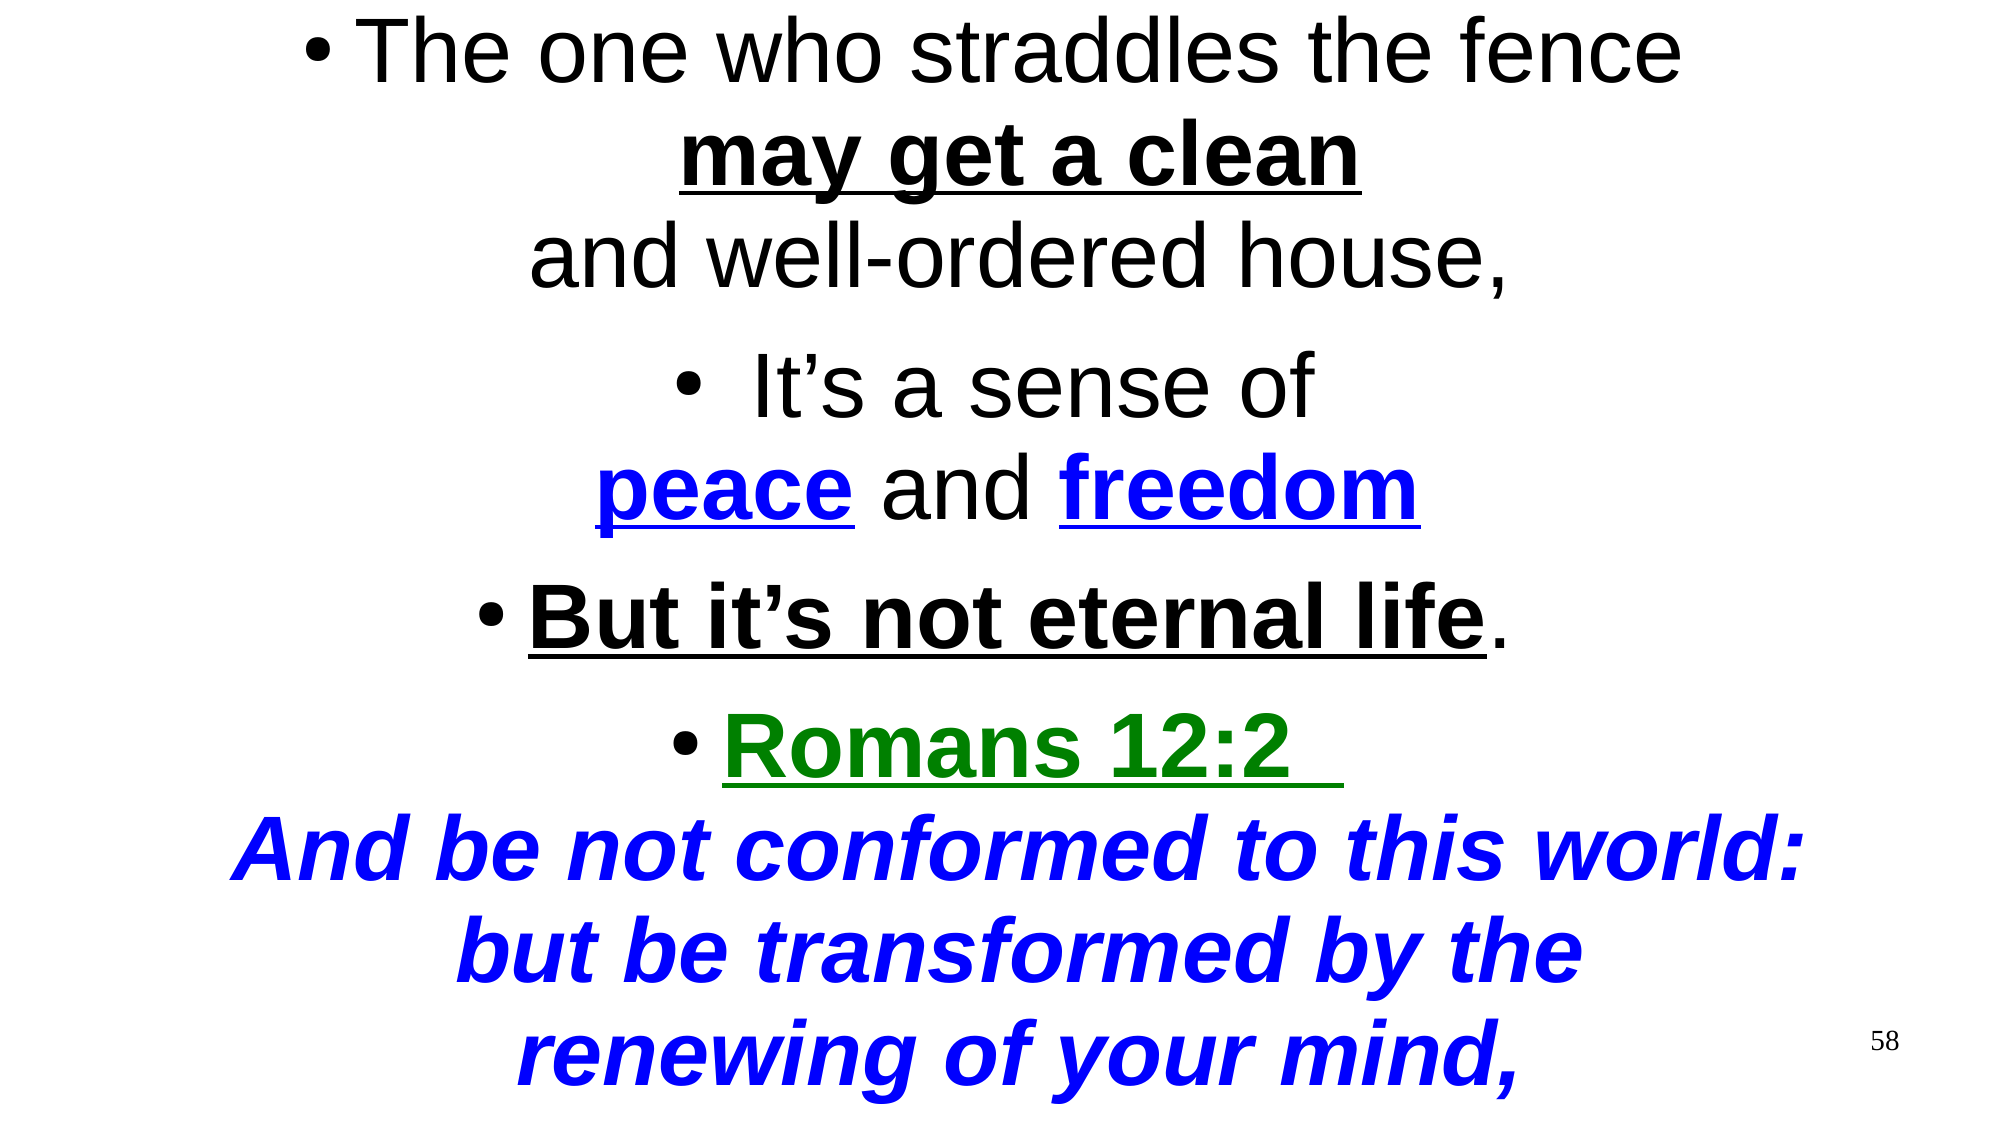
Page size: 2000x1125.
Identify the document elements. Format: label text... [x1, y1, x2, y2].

list The one who straddles the fence may get a clean and well-ordered house, It’s a sense of peace and freedom But it’s not eternal life. Romans 12:2 And be not conformed to this world: but be transformed by the renewing of your mind, [0, 0, 1996, 1123]
